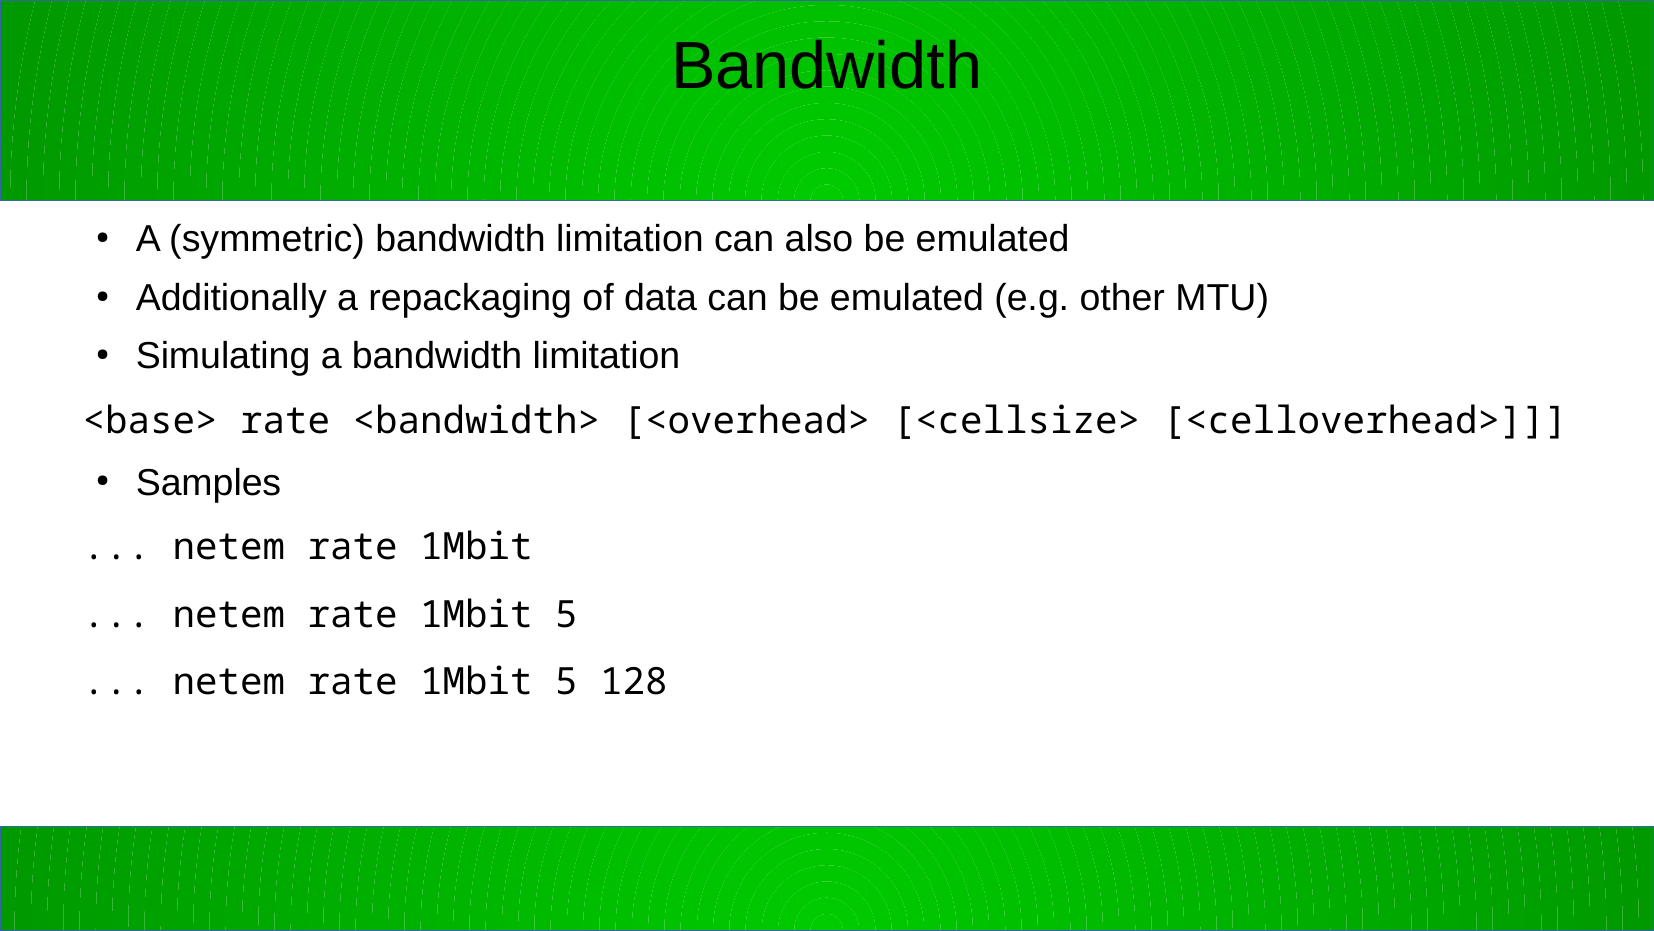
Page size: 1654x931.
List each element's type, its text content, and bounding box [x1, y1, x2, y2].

title Bandwidth [82, 0, 1571, 143]
list A (symmetric) bandwidth limitation can also be emulated Additionally a repackaging of data can be emulated (e.g. other MTU) Simulating a bandwidth limitation <base> rate <bandwidth> [<overhead> [<cellsize> [<celloverhead>]]] Samples ... netem rate 1Mbit ... netem rate 1Mbit 5 ... netem rate 1Mbit 5 128 [82, 217, 1571, 758]
